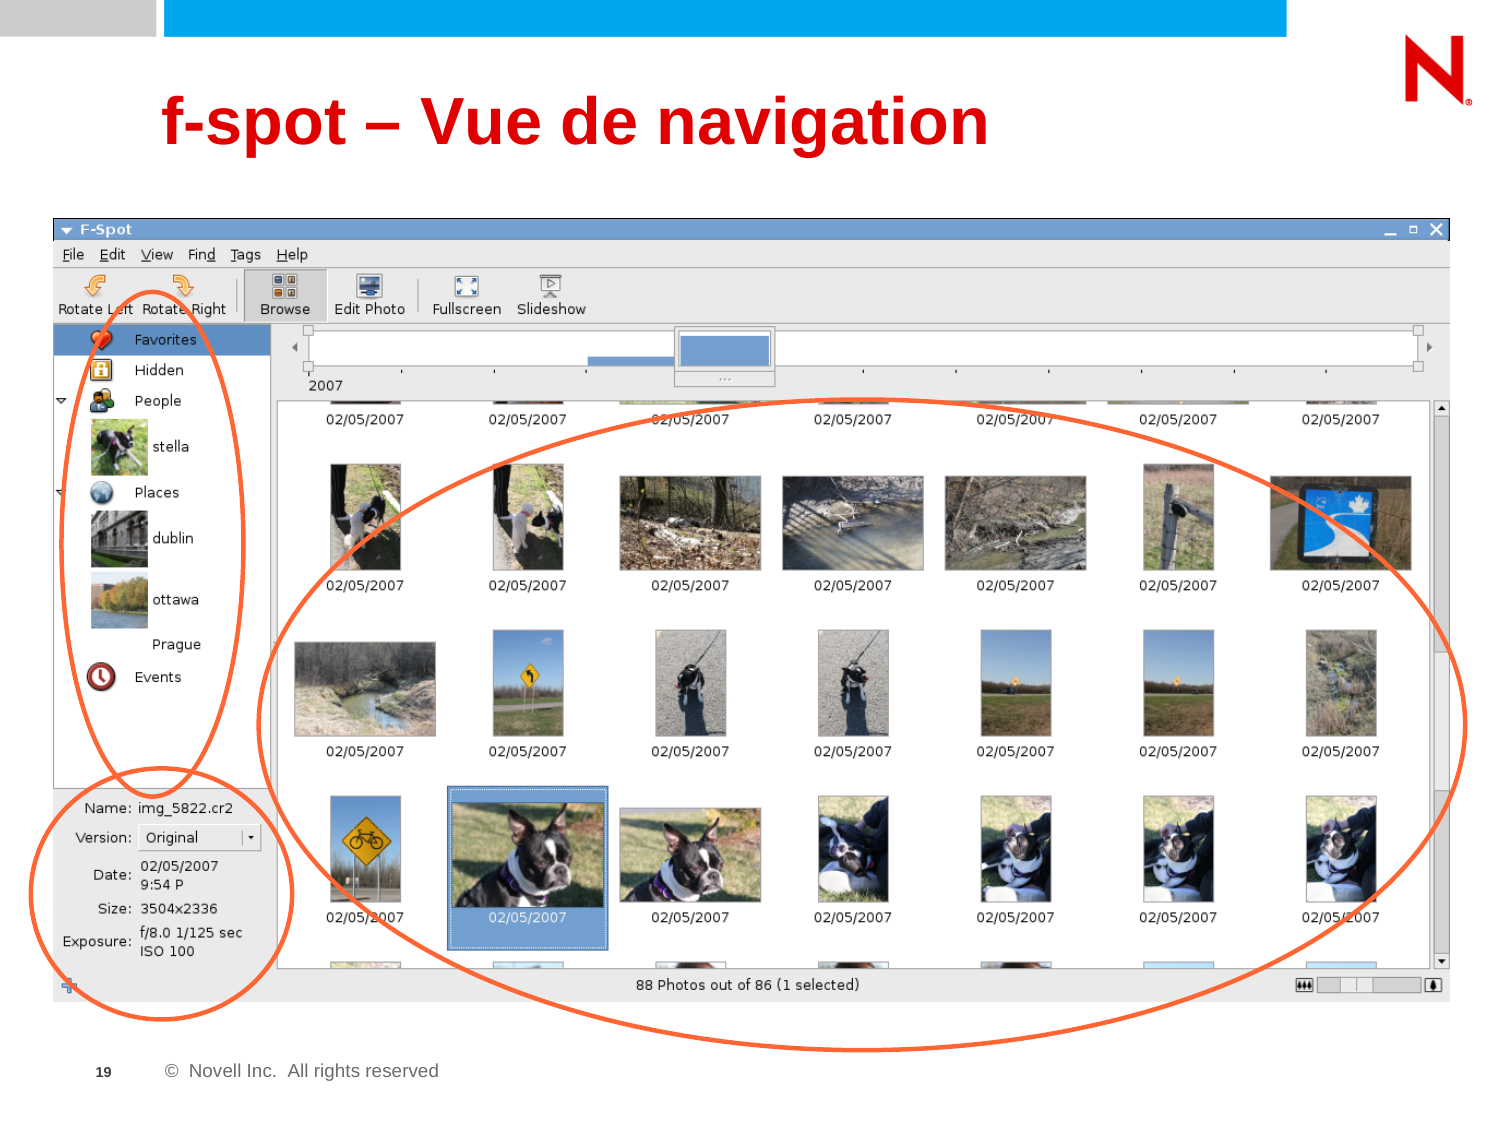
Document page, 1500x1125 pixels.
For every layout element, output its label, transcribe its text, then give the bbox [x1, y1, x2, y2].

picture [64, 295, 241, 773]
title f-spot – Vue de navigation [161, 41, 1383, 205]
picture [122, 771, 186, 794]
picture [1188, 806, 1450, 1002]
picture [53, 775, 289, 1002]
picture [1403, 32, 1473, 107]
picture [53, 218, 1450, 1002]
picture [261, 402, 1450, 1002]
picture [53, 970, 88, 1002]
